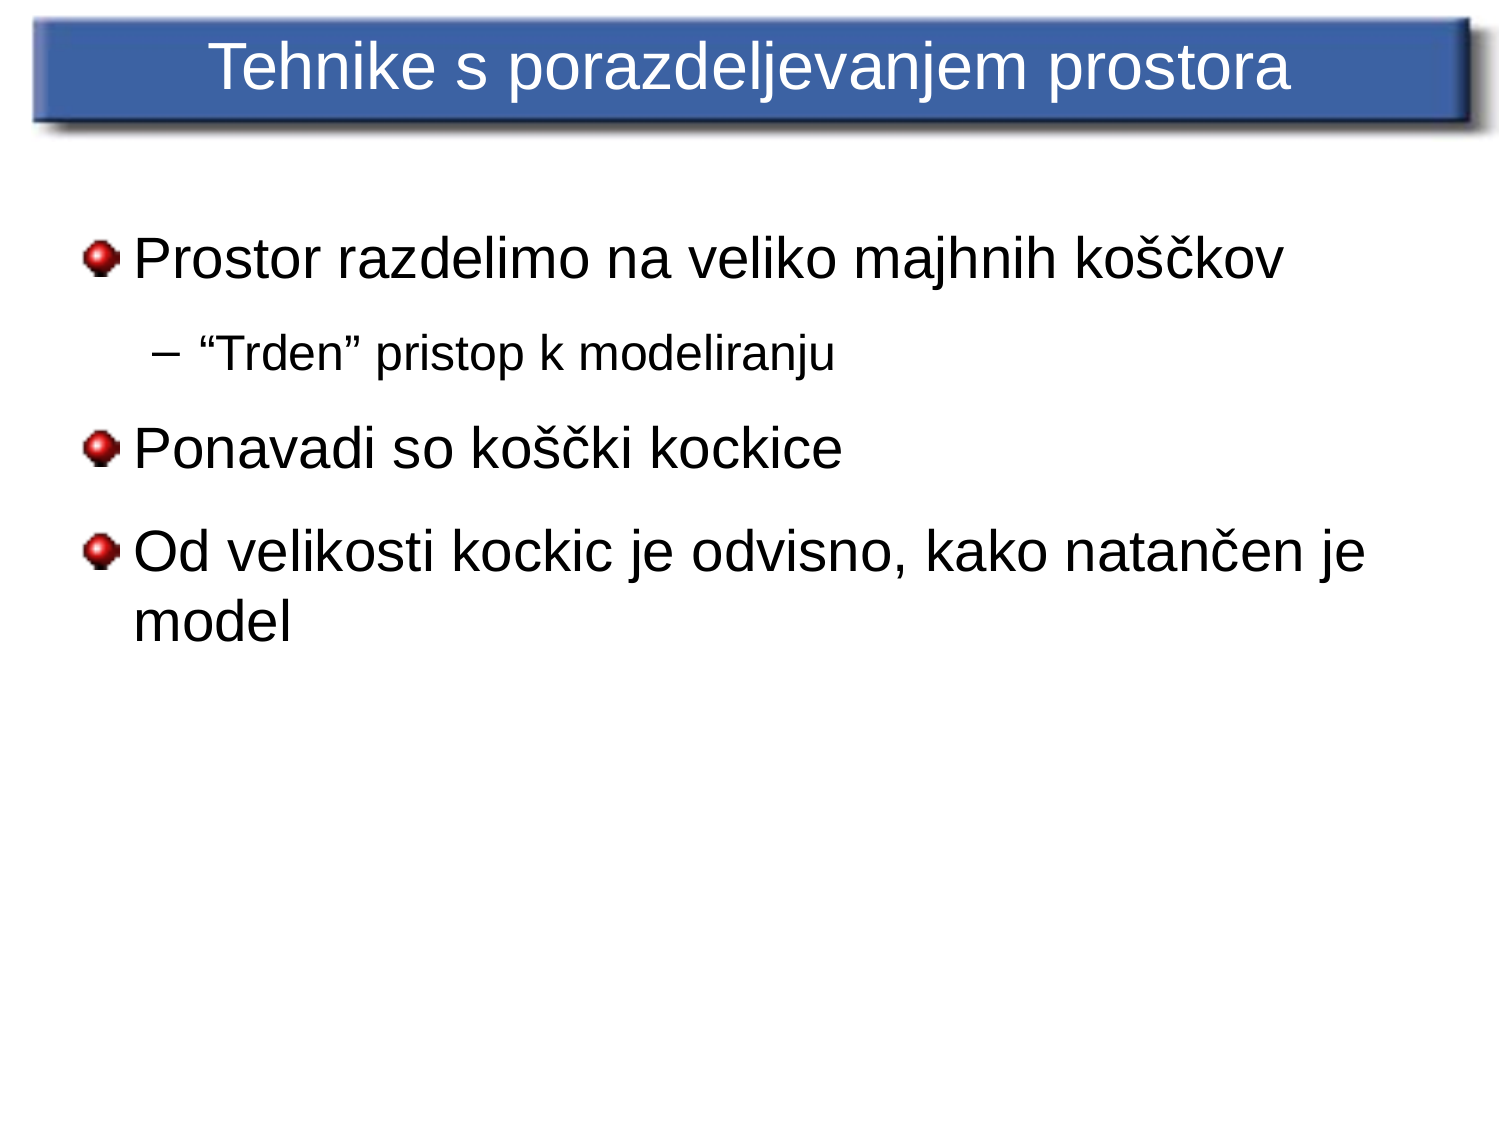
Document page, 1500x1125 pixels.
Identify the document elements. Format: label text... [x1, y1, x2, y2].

list Prostor razdelimo na veliko majhnih koščkov “Trden” pristop k modeliranju Ponavadi so koščki kockice Od velikosti kockic je odvisno, kako natančen je model [62, 212, 1413, 955]
title Tehnike s porazdeljevanjem prostora [0, 12, 1500, 114]
picture [31, 114, 1499, 142]
